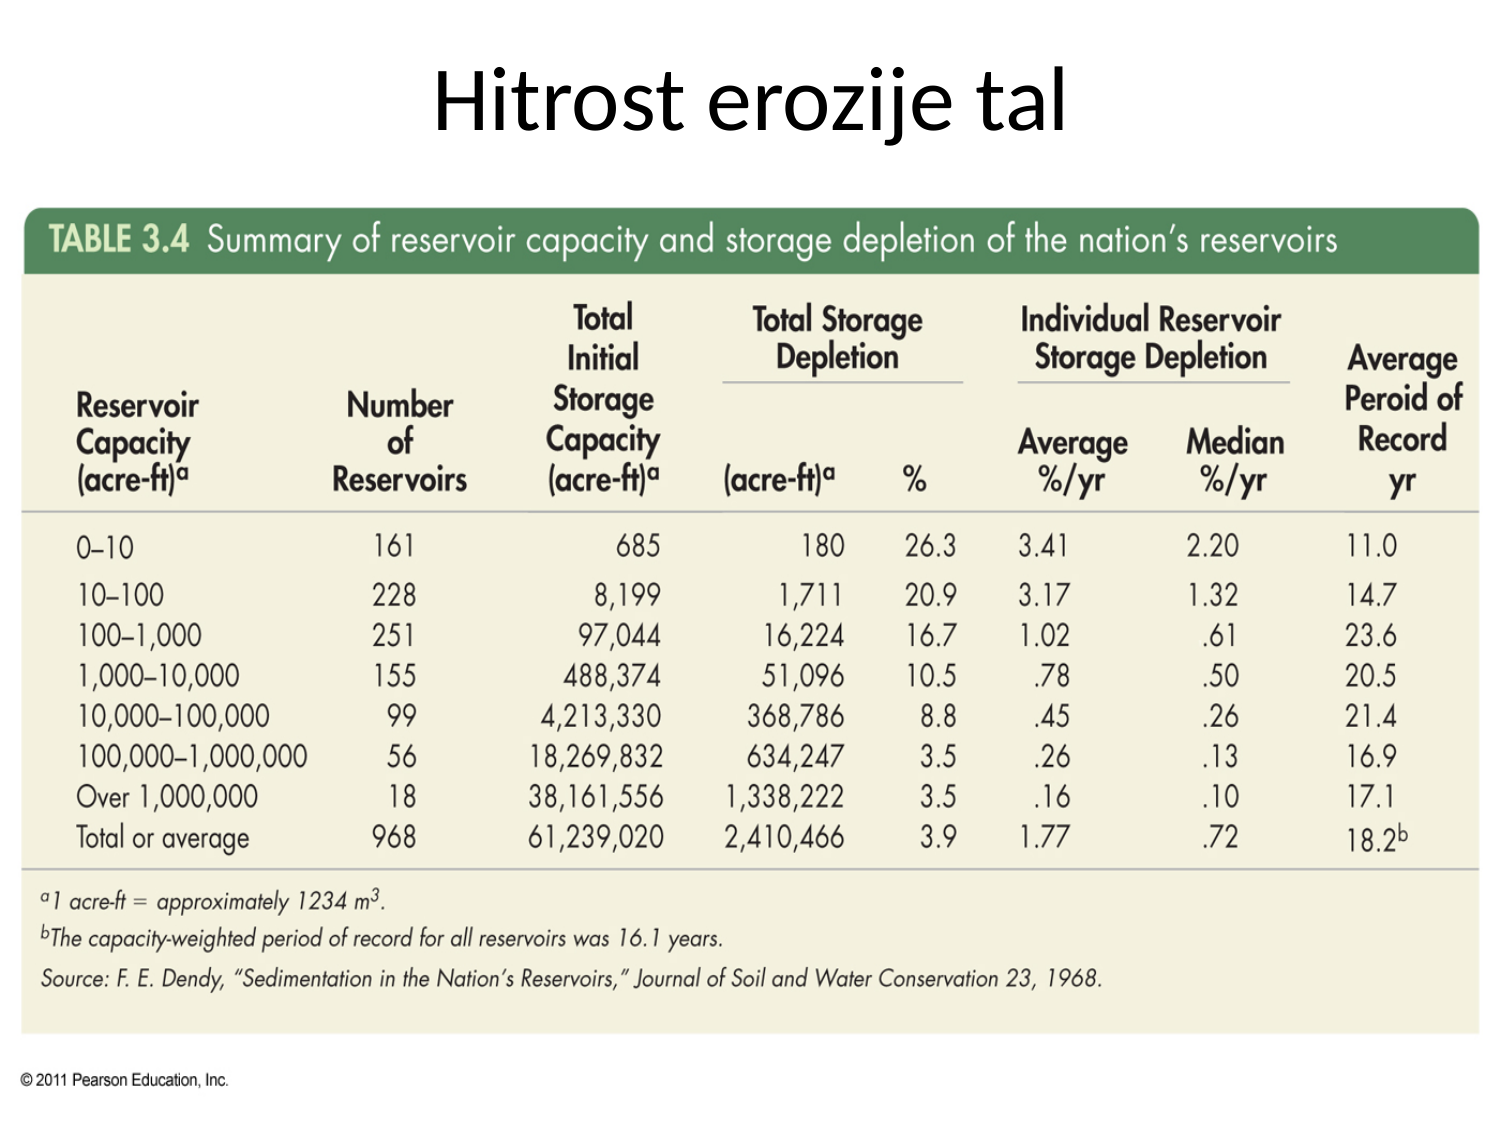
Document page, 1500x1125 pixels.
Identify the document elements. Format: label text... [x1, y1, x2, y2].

picture [0, 184, 1500, 1125]
title Hitrost erozije tal [76, 0, 1427, 184]
